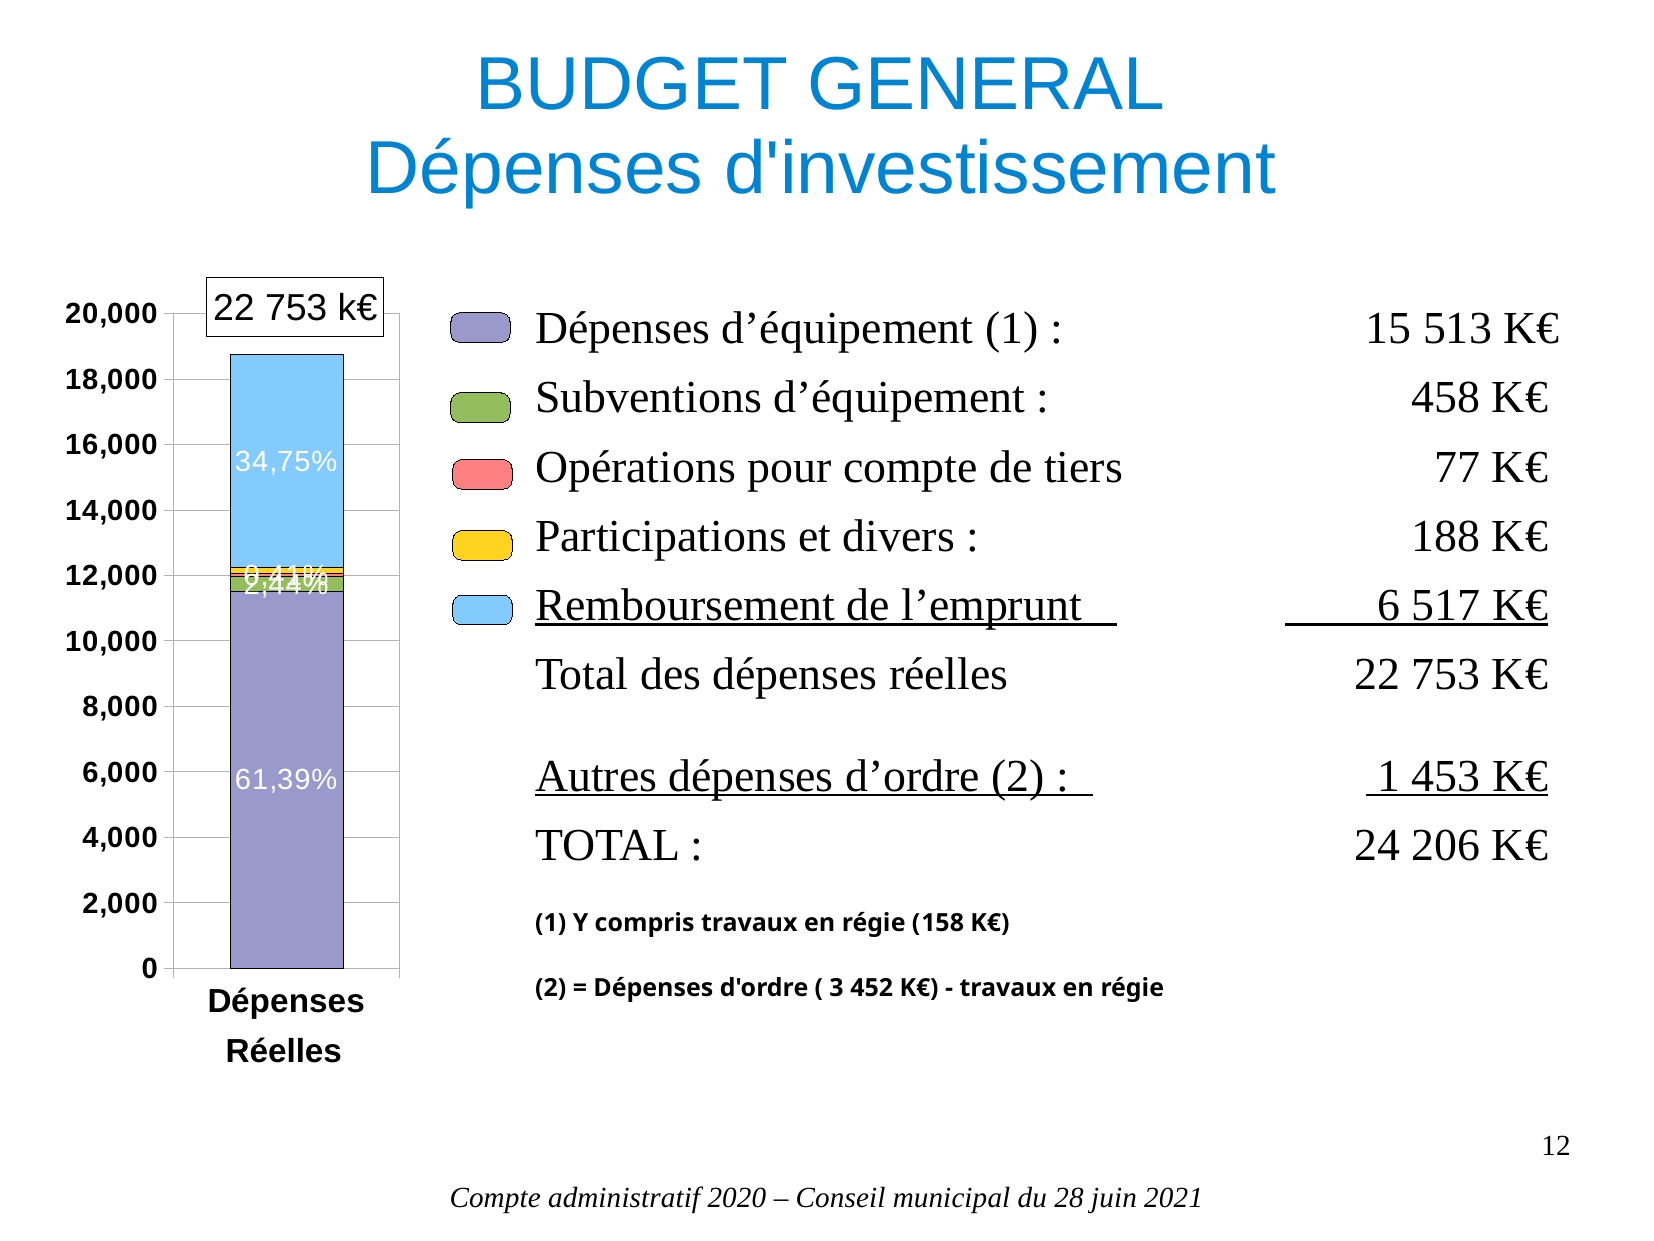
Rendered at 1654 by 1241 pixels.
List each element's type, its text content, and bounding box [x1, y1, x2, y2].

title BUDGET GENERAL Dépenses d'investissement [76, 29, 1565, 222]
text_box Dépenses d’équipement (1) : 15 513 K€ Subventions d’équipement : 458 K€ Opérations pour compte de tiers 77 K€ Participations et divers : 188 K€ Remboursement de l’emprunt 6 517 K€ Total des dépenses réelles 22 753 K€ Autres dépenses d’ordre (2) : 1 453 K€ TOTAL : 24 206 K€ (1) Y compris travaux en régie (158 K€) (2) = Dépenses d'ordre ( 3 452 K€) - travaux en régie [520, 295, 1584, 1135]
text_box [450, 312, 511, 343]
text_box [450, 392, 511, 423]
text_box Réelles [210, 1021, 358, 1081]
text_box [452, 459, 513, 490]
text_box [452, 595, 513, 625]
chart [58, 280, 407, 1122]
text_box [452, 530, 513, 561]
text_box 22 753 k€ [206, 277, 384, 337]
